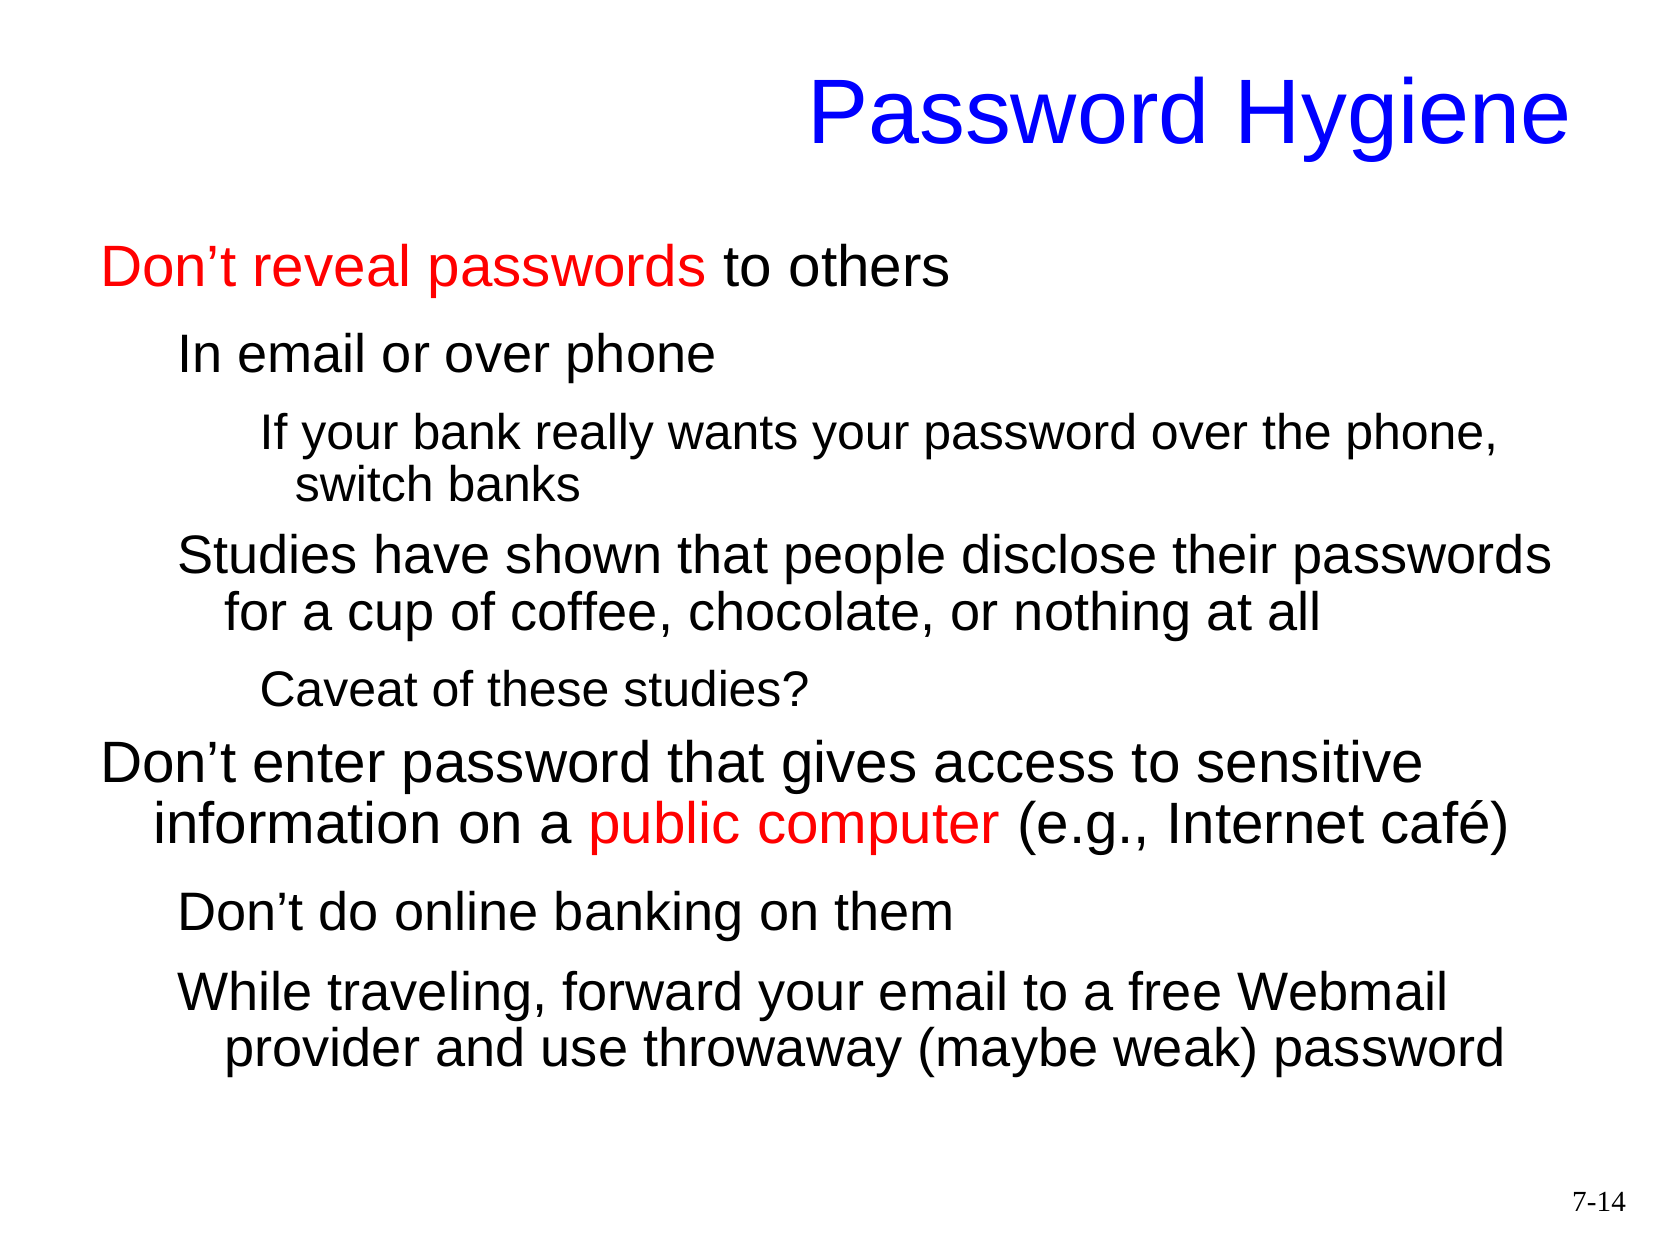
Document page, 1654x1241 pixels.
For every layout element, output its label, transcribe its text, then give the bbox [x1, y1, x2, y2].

list Don’t reveal passwords to others In email or over phone If your bank really wants your password over the phone, switch banks Studies have shown that people disclose their passwords for a cup of coffee, chocolate, or nothing at all Caveat of these studies? Don’t enter password that gives access to sensitive information on a public computer (e.g., Internet café) Don’t do online banking on them While traveling, forward your email to a free Webmail provider and use throwaway (maybe weak) password [82, 237, 1571, 1170]
title Password Hygiene [84, 11, 1573, 218]
